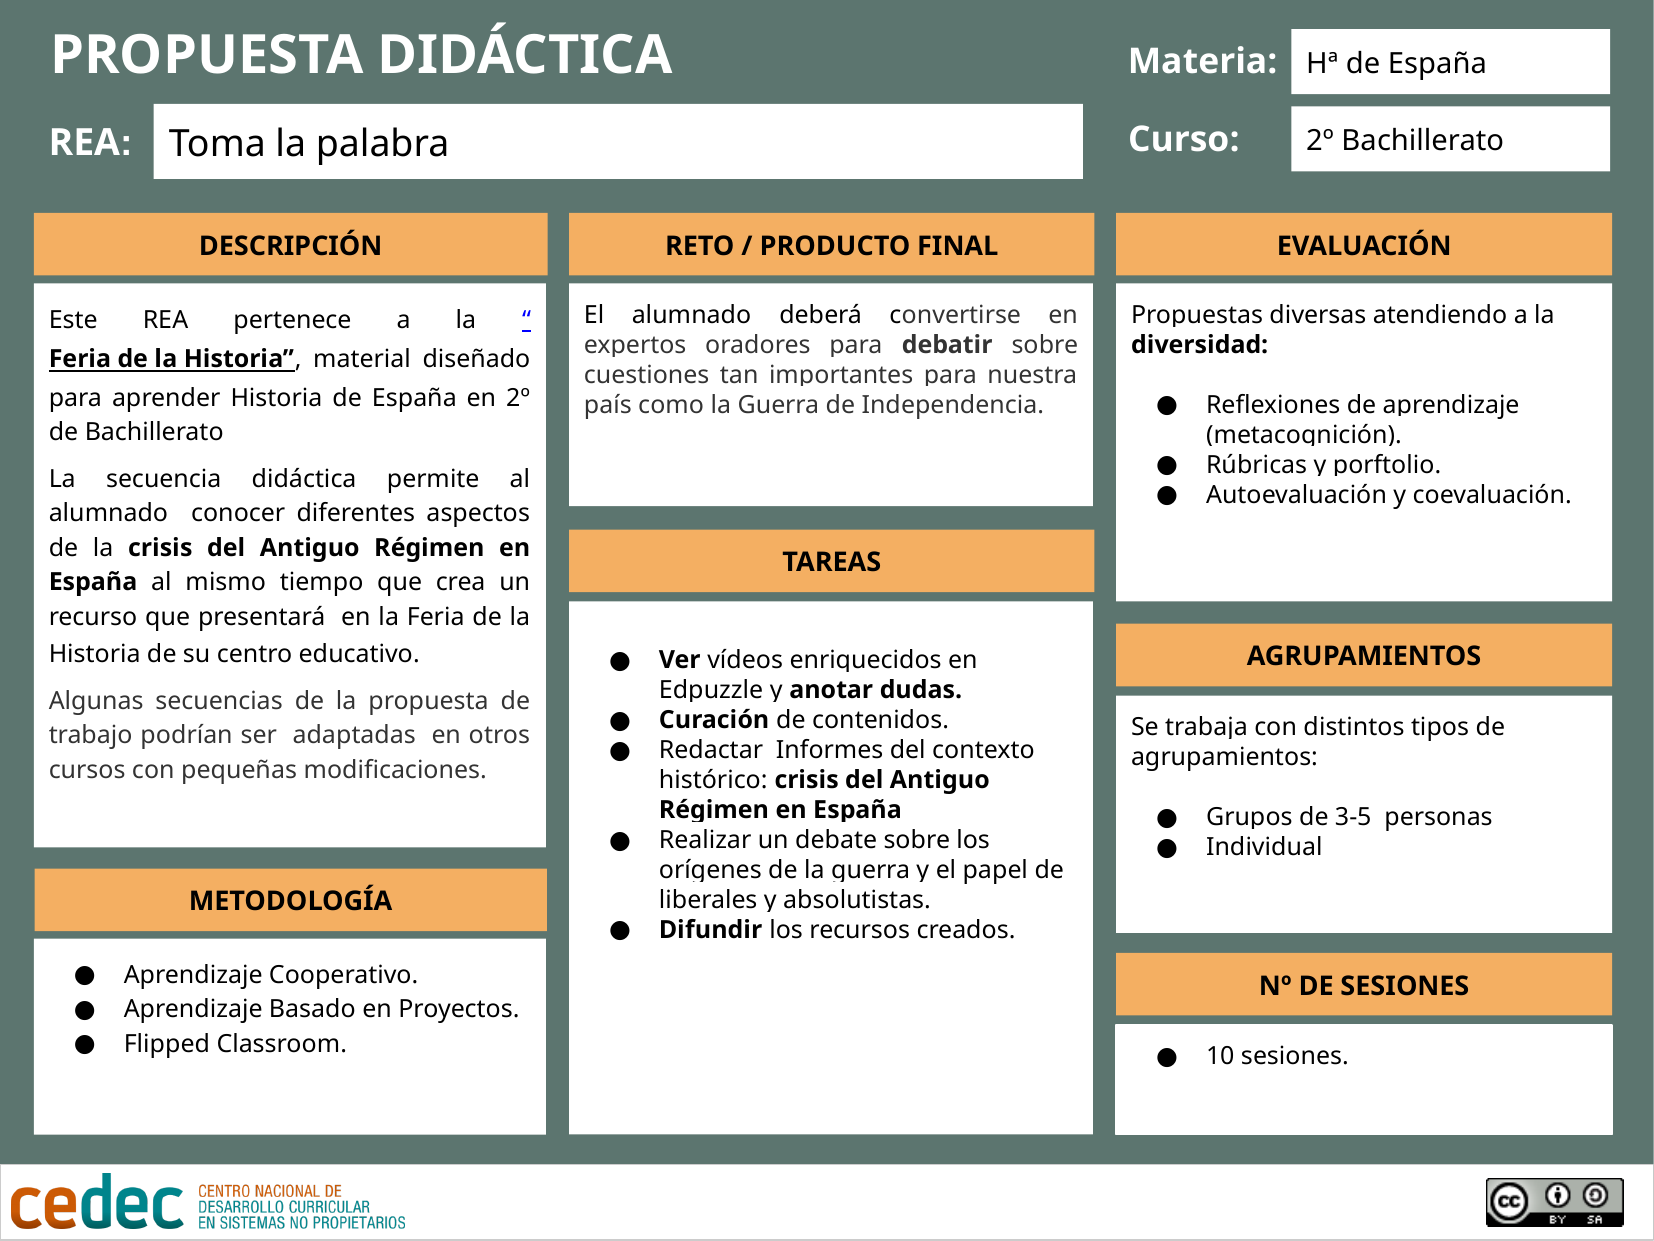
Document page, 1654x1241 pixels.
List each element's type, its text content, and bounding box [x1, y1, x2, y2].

text_box Toma la palabra [153, 103, 1083, 179]
text_box [0, 1164, 1654, 1241]
text_box METODOLOGÍA [34, 868, 547, 932]
text_box Aprendizaje Cooperativo. Aprendizaje Basado en Proyectos. Flipped Classroom. [33, 938, 546, 1135]
text_box Hª de España [1291, 29, 1611, 95]
text_box 2º Bachillerato [1291, 106, 1611, 172]
text_box TAREAS [569, 529, 1095, 593]
text_box RETO / PRODUCTO FINAL [569, 212, 1095, 276]
text_box Ver vídeos enriquecidos en Edpuzzle y anotar dudas. Curación de contenidos. Redactar Informes del contexto histórico: crisis del Antiguo Régimen en España Realizar un debate sobre los orígenes de la guerra y el papel de liberales y absolutistas. Difundir los recursos creados. [569, 601, 1093, 1135]
text_box Nº DE SESIONES [1116, 952, 1613, 1016]
text_box DESCRIPCIÓN [33, 212, 548, 276]
text_box PROPUESTA DIDÁCTICA [35, 11, 697, 110]
text_box 10 sesiones. [1116, 1024, 1613, 1135]
text_box AGRUPAMIENTOS [1116, 623, 1613, 687]
picture [1486, 1178, 1624, 1227]
text_box REA: [33, 110, 153, 174]
text_box Materia: [1113, 30, 1291, 94]
text_box EVALUACIÓN [1116, 212, 1613, 276]
text_box El alumnado deberá convertirse en expertos oradores para debatir sobre cuestiones tan importantes para nuestra país como la Guerra de Independencia. [569, 283, 1093, 507]
text_box Este REA pertenece a la “Feria de la Historia”, material diseñado para aprender Historia de España en 2º de Bachillerato La secuencia didáctica permite al alumnado conocer diferentes aspectos de la crisis del Antiguo Régimen en España al mismo tiempo que crea un recurso que presentará en la Feria de la Historia de su centro educativo. Algunas secuencias de la propuesta de trabajo podrían ser adaptadas en otros cursos con pequeñas modificaciones. [33, 283, 546, 848]
text_box Propuestas diversas atendiendo a la diversidad: Reflexiones de aprendizaje (metacognición). Rúbricas y porftolio. Autoevaluación y coevaluación. [1116, 283, 1613, 602]
text_box Se trabaja con distintos tipos de agrupamientos: Grupos de 3-5 personas Individual [1116, 695, 1613, 933]
text_box Curso: [1113, 109, 1303, 173]
picture [11, 1173, 405, 1229]
